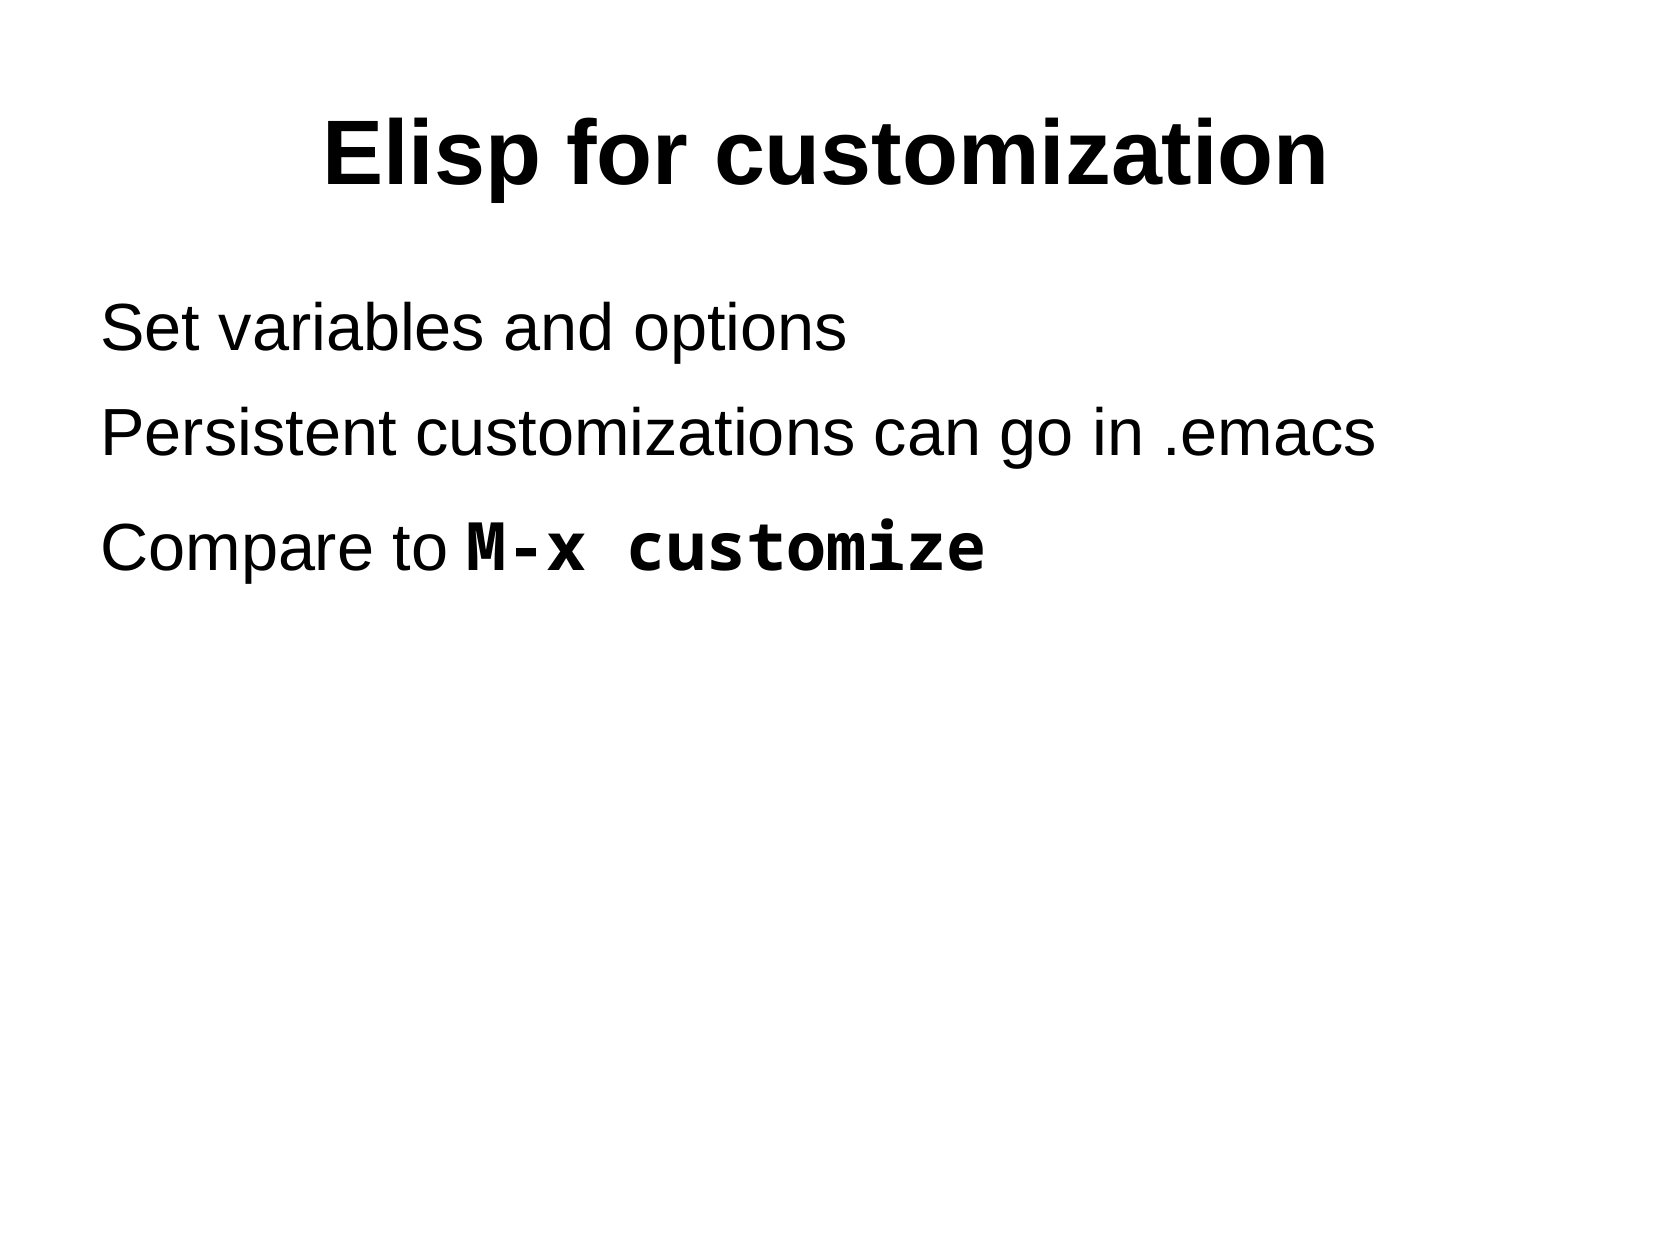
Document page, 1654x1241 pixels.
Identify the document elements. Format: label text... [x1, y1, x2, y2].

title Elisp for customization [82, 56, 1571, 250]
list Set variables and options Persistent customizations can go in .emacs Compare to M-x customize [82, 290, 1571, 1094]
